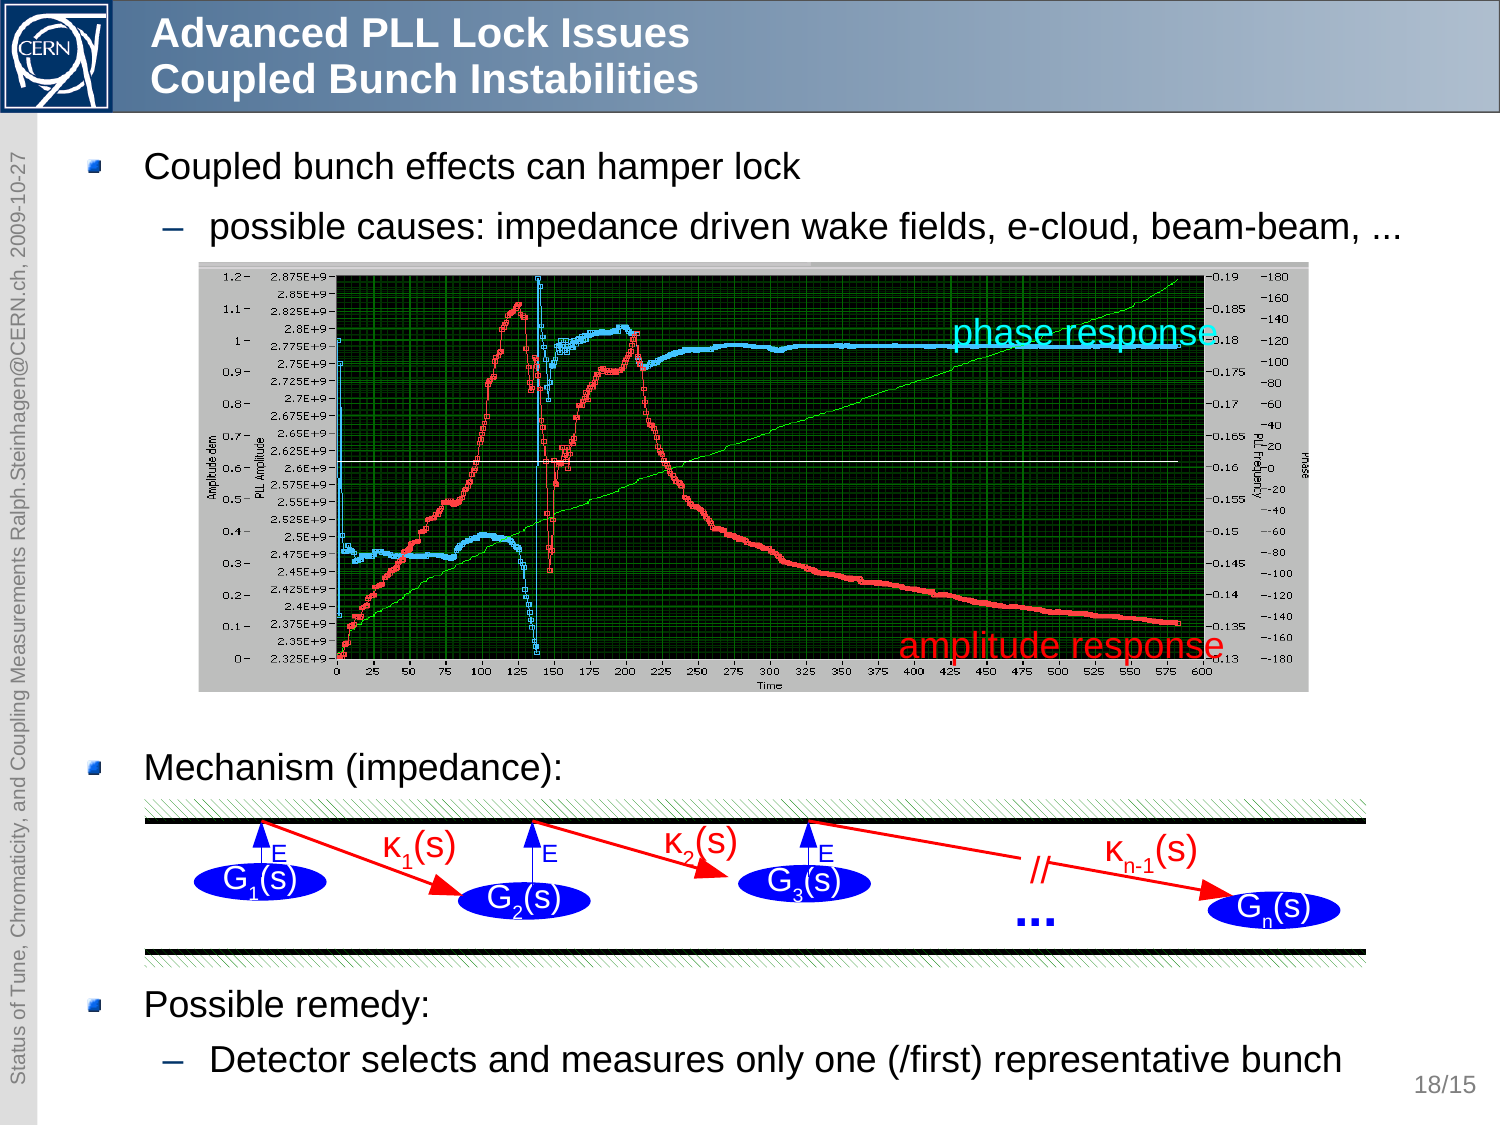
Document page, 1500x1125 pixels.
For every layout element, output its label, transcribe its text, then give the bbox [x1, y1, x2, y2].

text_box ... [999, 871, 1119, 945]
list Coupled bunch effects can hamper lock possible causes: impedance driven wake fields, e-cloud, beam-beam, ... Mechanism (impedance): Possible remedy: Detector selects and measures only one (/first) representative bunch [87, 144, 1453, 1094]
text_box amplitude response [883, 617, 1240, 684]
text_box phase response [937, 304, 1234, 371]
picture [0, 0, 113, 113]
text_box // [1015, 842, 1067, 900]
text_box E [256, 832, 303, 876]
text_box G1(s) [193, 863, 327, 901]
text_box κn-1(s) [1089, 819, 1214, 886]
text_box [144, 948, 1367, 968]
text_box E [526, 832, 574, 875]
text_box G2(s) [457, 882, 591, 920]
text_box E [803, 832, 850, 876]
text_box Gn(s) [1207, 891, 1341, 930]
text_box G3(s) [738, 864, 871, 903]
title Advanced PLL Lock Issues Coupled Bunch Instabilities [136, 0, 1374, 103]
text_box κ1(s) [367, 816, 472, 882]
text_box [144, 799, 1367, 821]
text_box κ2(s) [649, 812, 754, 879]
picture [198, 262, 1309, 692]
